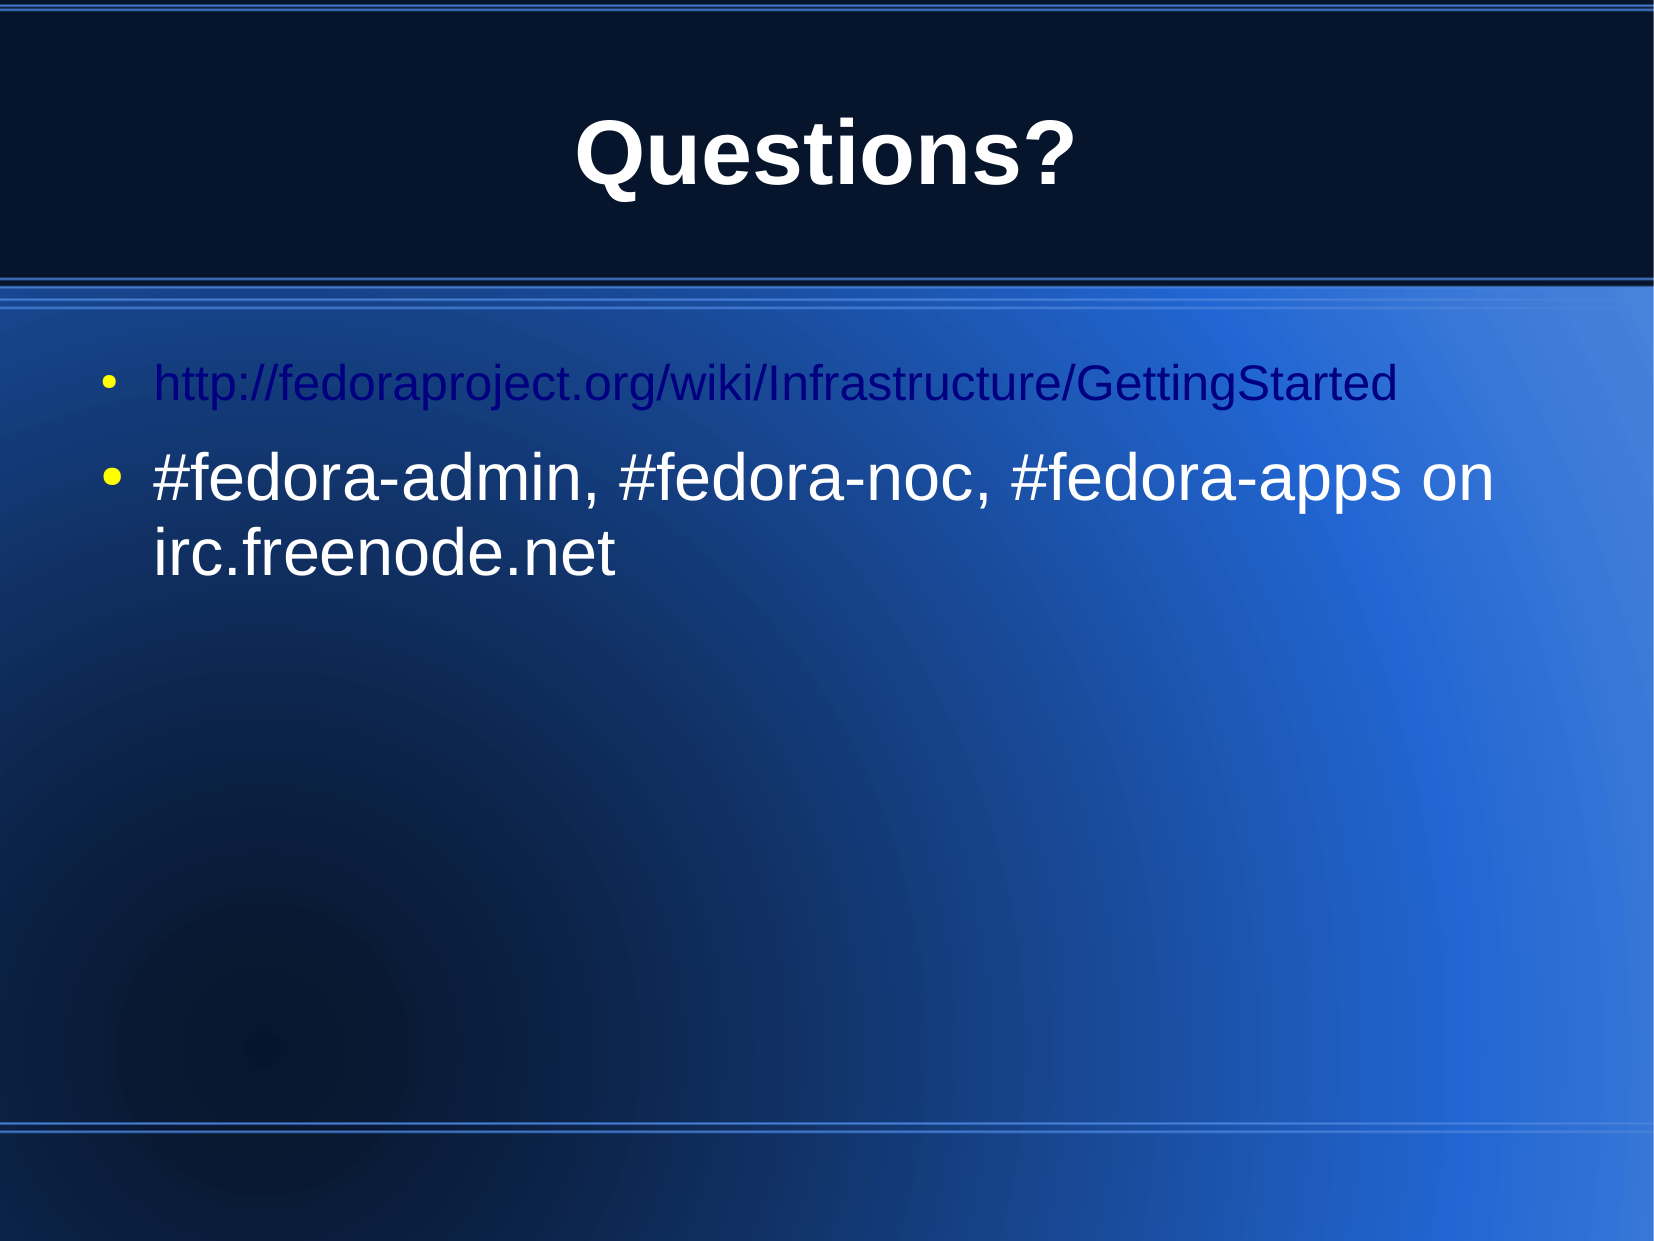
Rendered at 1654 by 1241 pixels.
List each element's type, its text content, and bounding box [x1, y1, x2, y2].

title Questions? [82, 49, 1571, 257]
list http://fedoraproject.org/wiki/Infrastructure/GettingStarted #fedora-admin, #fedora-noc, #fedora-apps on irc.freenode.net [82, 355, 1571, 1174]
picture [0, 0, 1654, 1241]
